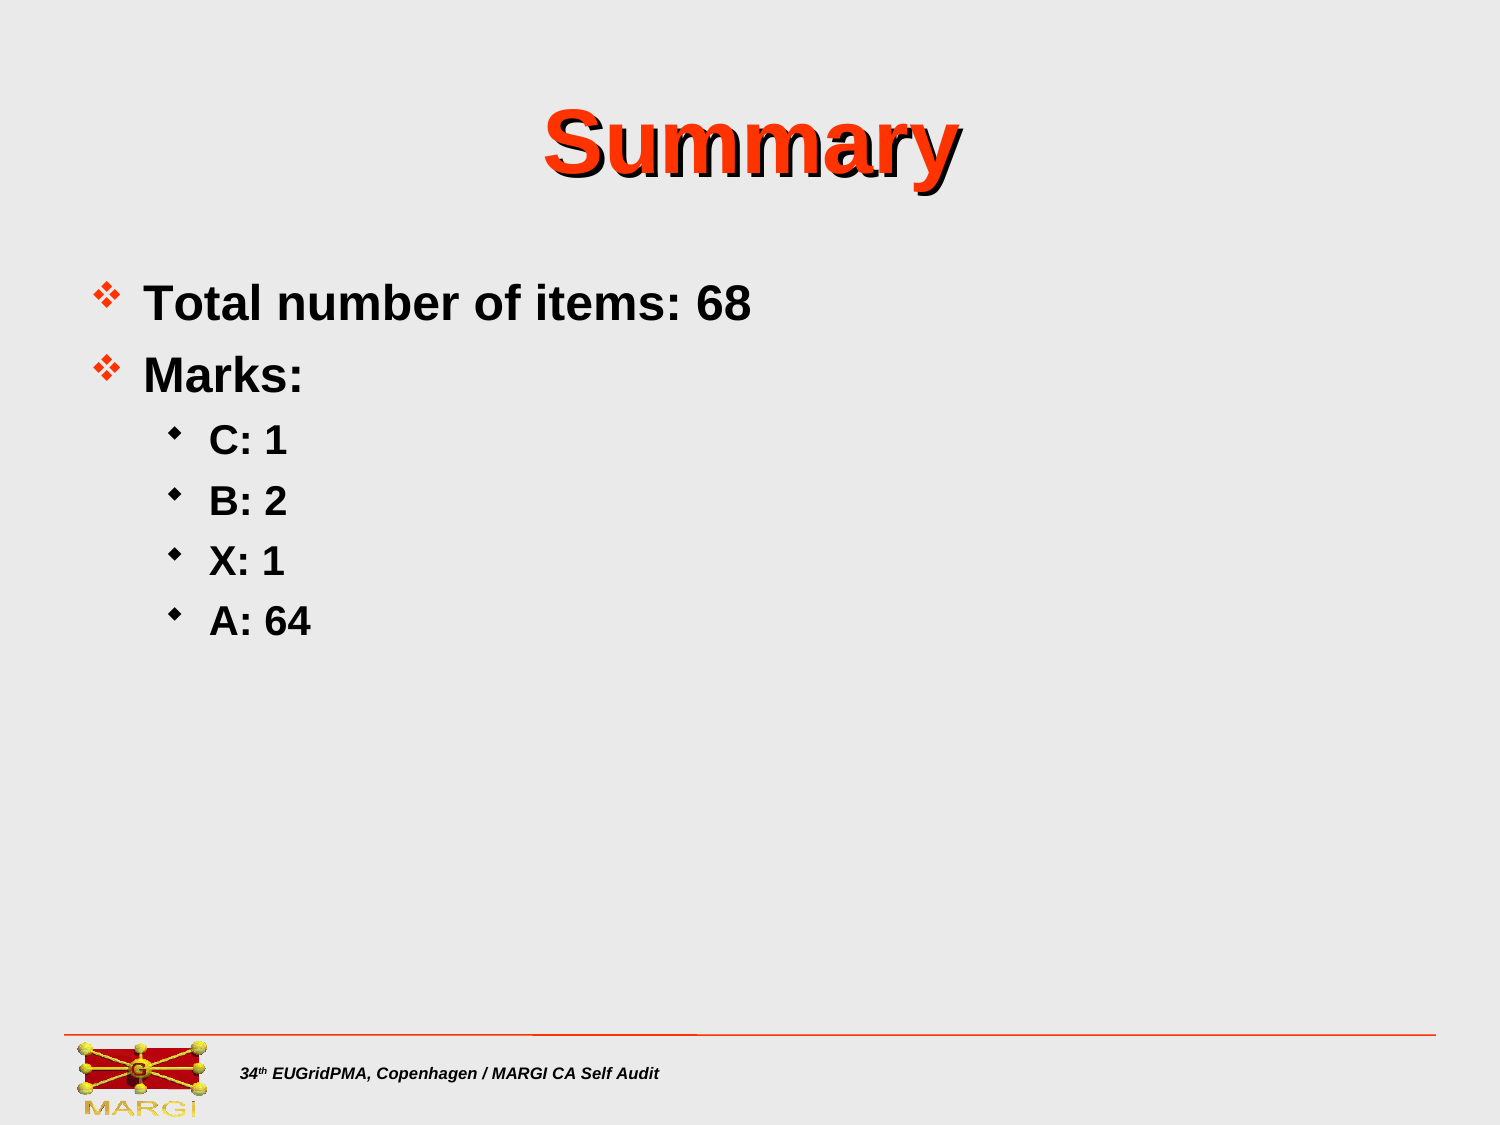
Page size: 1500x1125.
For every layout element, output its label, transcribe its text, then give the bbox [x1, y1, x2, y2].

text_box Total number of items: 68 Marks: C: 1 B: 2 X: 1 A: 64 [75, 262, 1426, 1005]
text_box Summary [76, 42, 1427, 231]
picture [67, 1033, 219, 1123]
